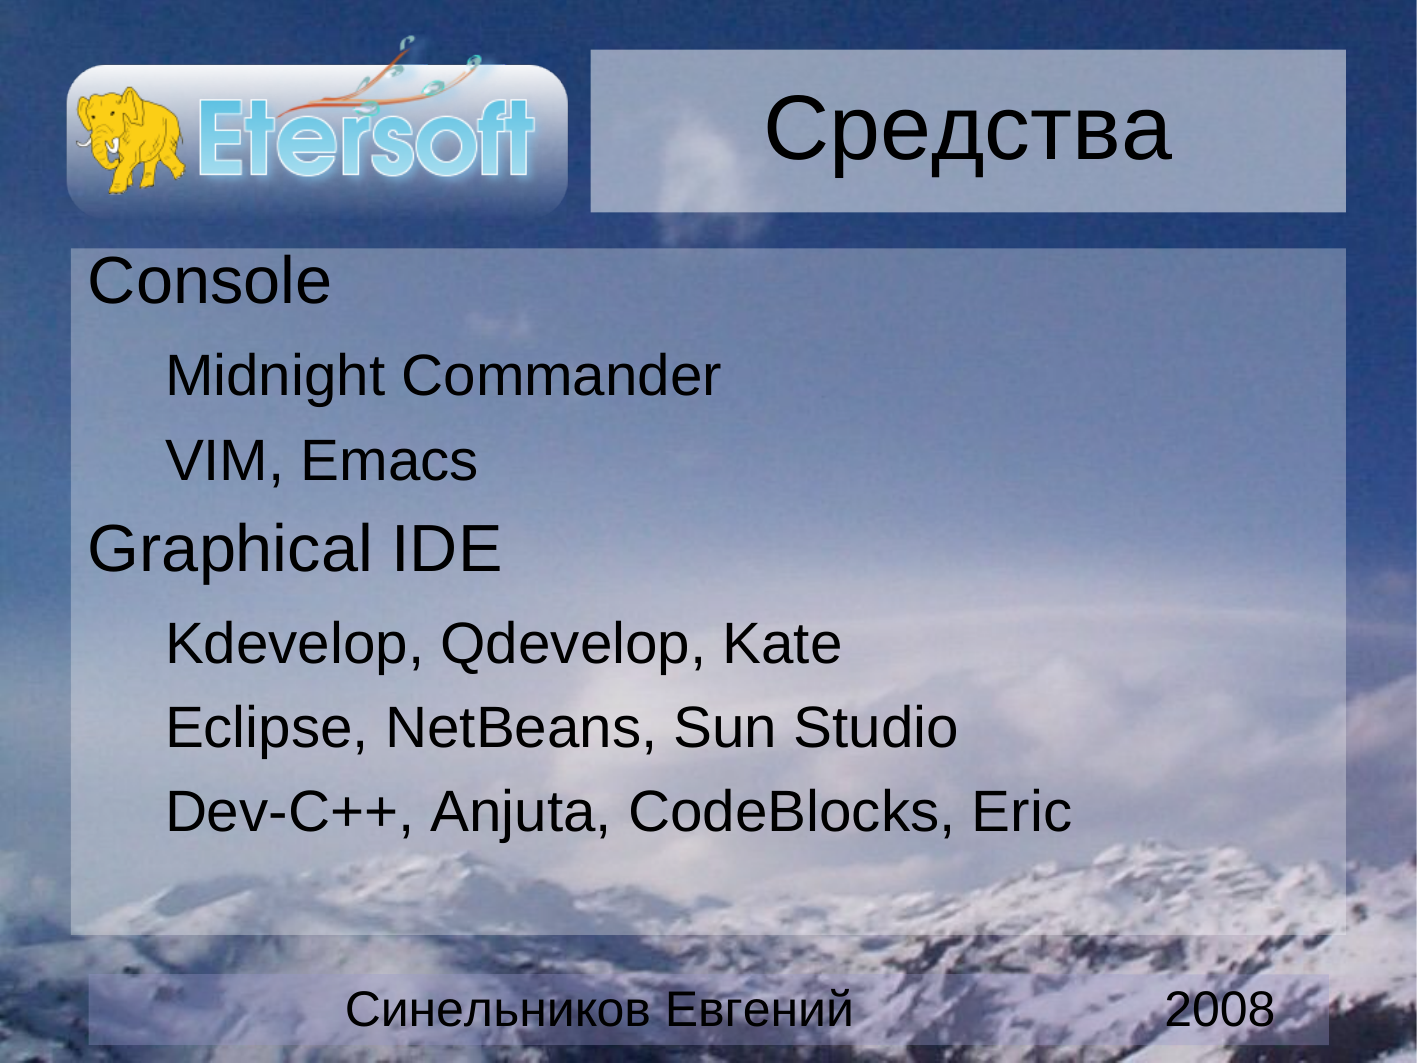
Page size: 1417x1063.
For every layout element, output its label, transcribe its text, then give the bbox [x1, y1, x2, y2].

list Console Midnight Commander VIM, Emacs Graphical IDE Kdevelop, Qdevelop, Kate Eclipse, NetBeans, Sun Studio Dev-C++, Anjuta, CodeBlocks, Eric [70, 248, 1346, 935]
title Средства [590, 49, 1346, 213]
picture [0, 0, 1417, 1063]
